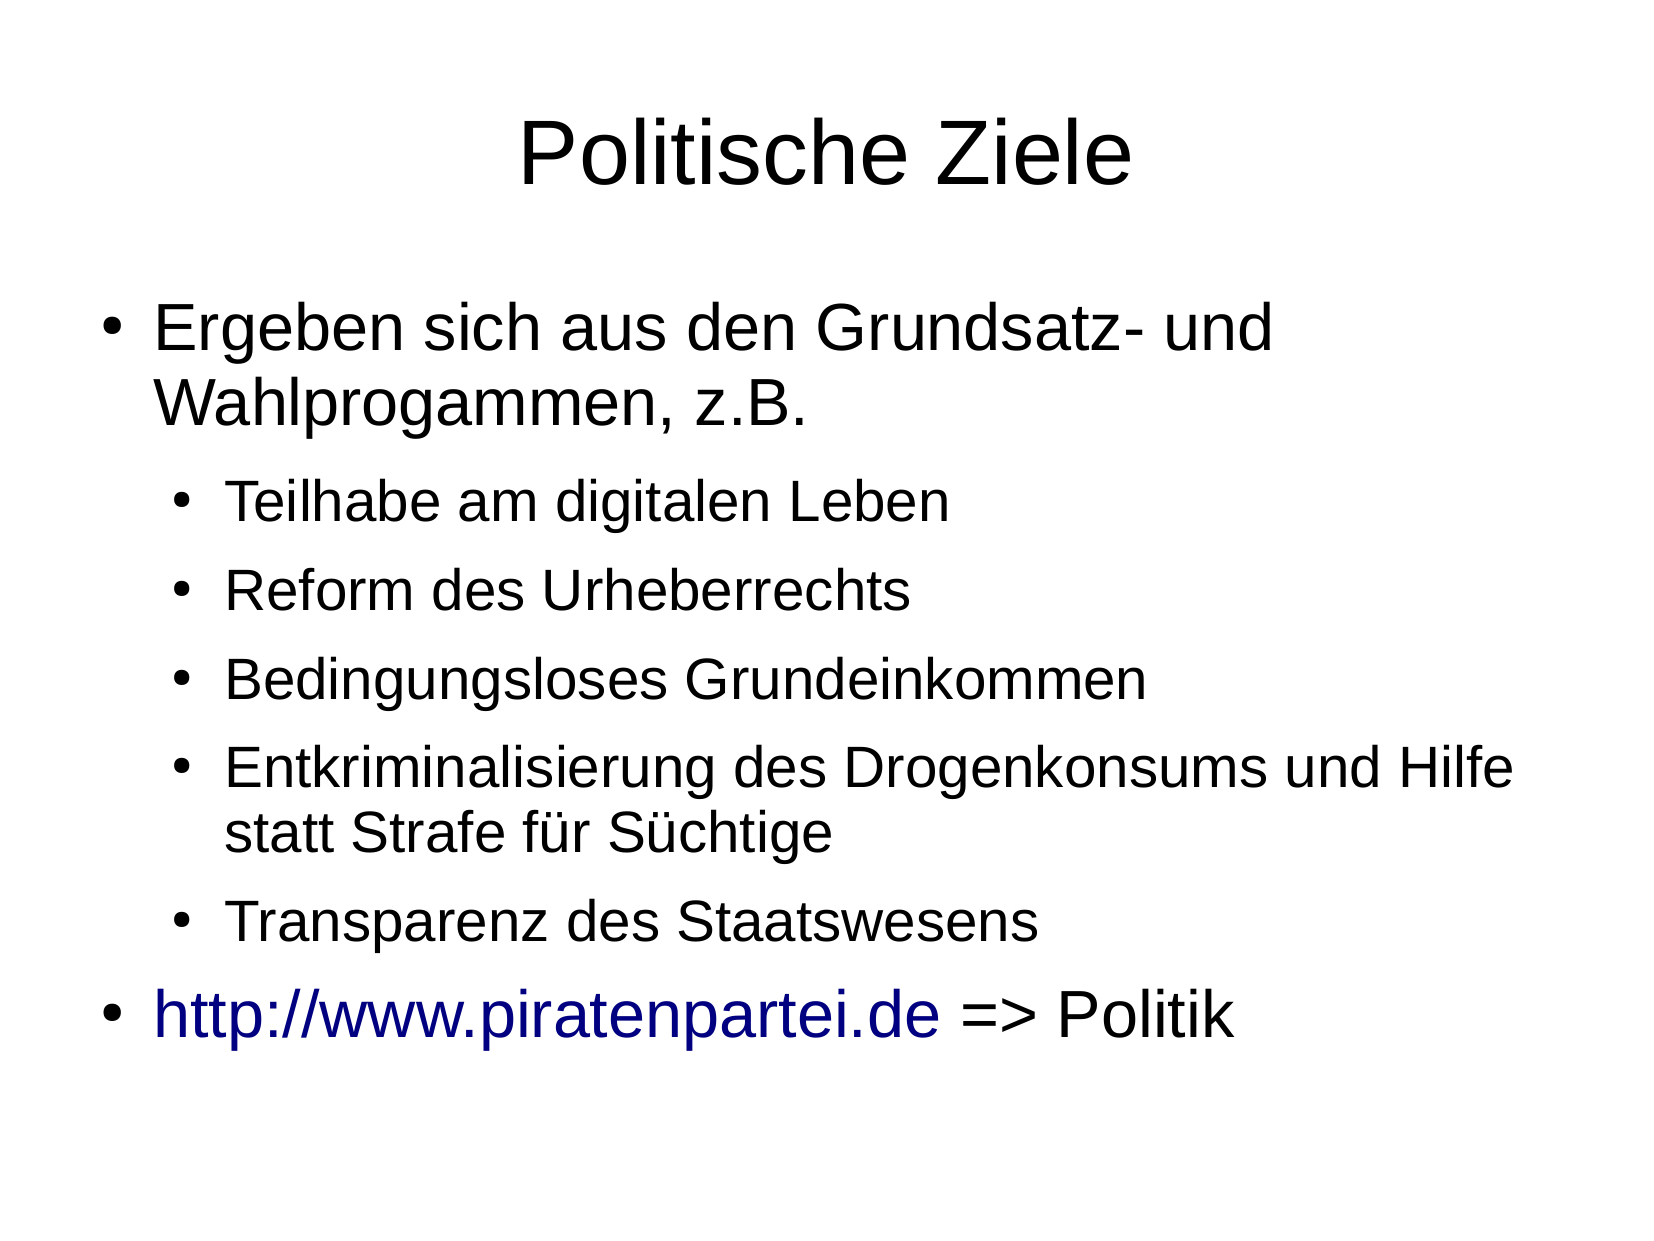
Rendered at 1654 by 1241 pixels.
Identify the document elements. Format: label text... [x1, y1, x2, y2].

list Ergeben sich aus den Grundsatz- und Wahlprogammen, z.B. Teilhabe am digitalen Leben Reform des Urheberrechts Bedingungsloses Grundeinkommen Entkriminalisierung des Drogenkonsums und Hilfe statt Strafe für Süchtige Transparenz des Staatswesens http://www.piratenpartei.de => Politik [82, 290, 1571, 1109]
title Politische Ziele [82, 49, 1571, 257]
